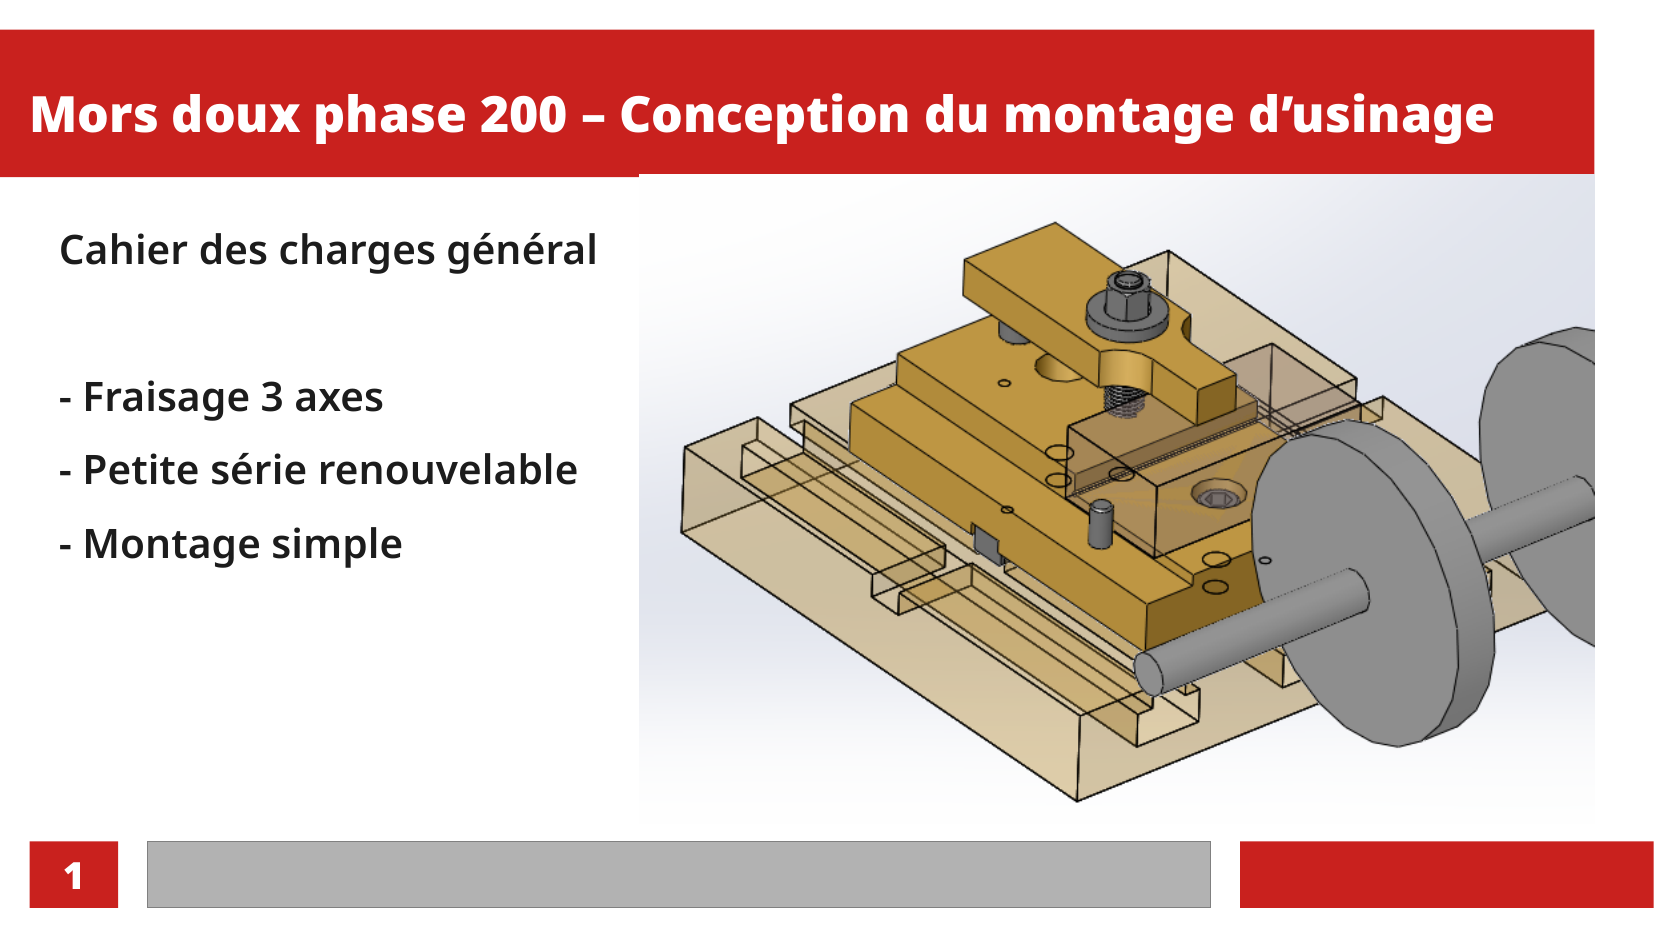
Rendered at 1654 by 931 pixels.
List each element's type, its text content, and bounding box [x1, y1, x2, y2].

list Cahier des charges général - Fraisage 3 axes - Petite série renouvelable - Montage simple [59, 221, 639, 798]
title Mors doux phase 200 – Conception du montage d’usinage [29, 29, 1536, 148]
picture [639, 174, 1595, 824]
